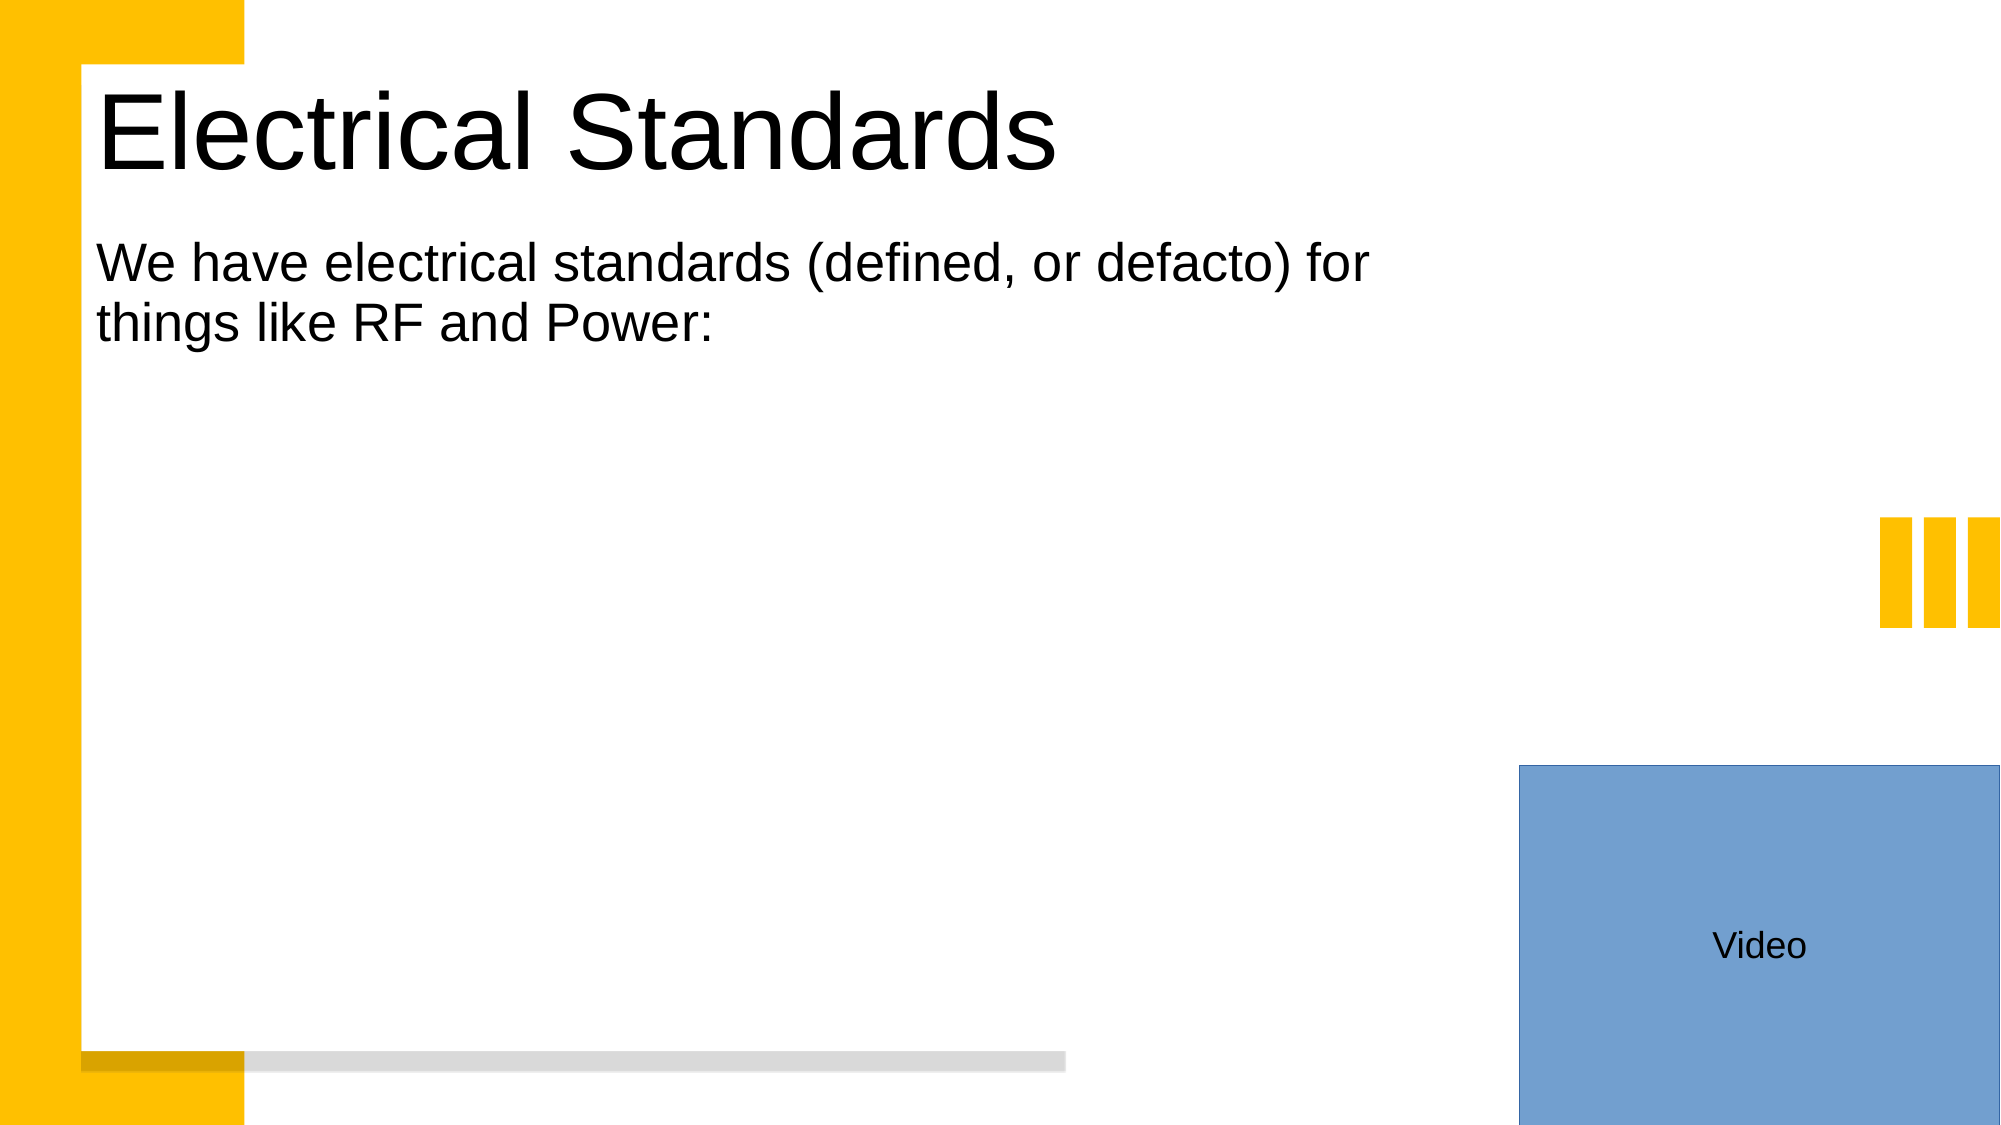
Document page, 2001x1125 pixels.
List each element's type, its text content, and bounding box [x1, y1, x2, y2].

text_box We have electrical standards (defined, or defacto) for things like RF and Power: [81, 224, 1516, 1036]
text_box [0, 0, 2000, 1125]
text_box Electrical Standards [81, 64, 1921, 201]
text_box Video [1519, 765, 2000, 1125]
